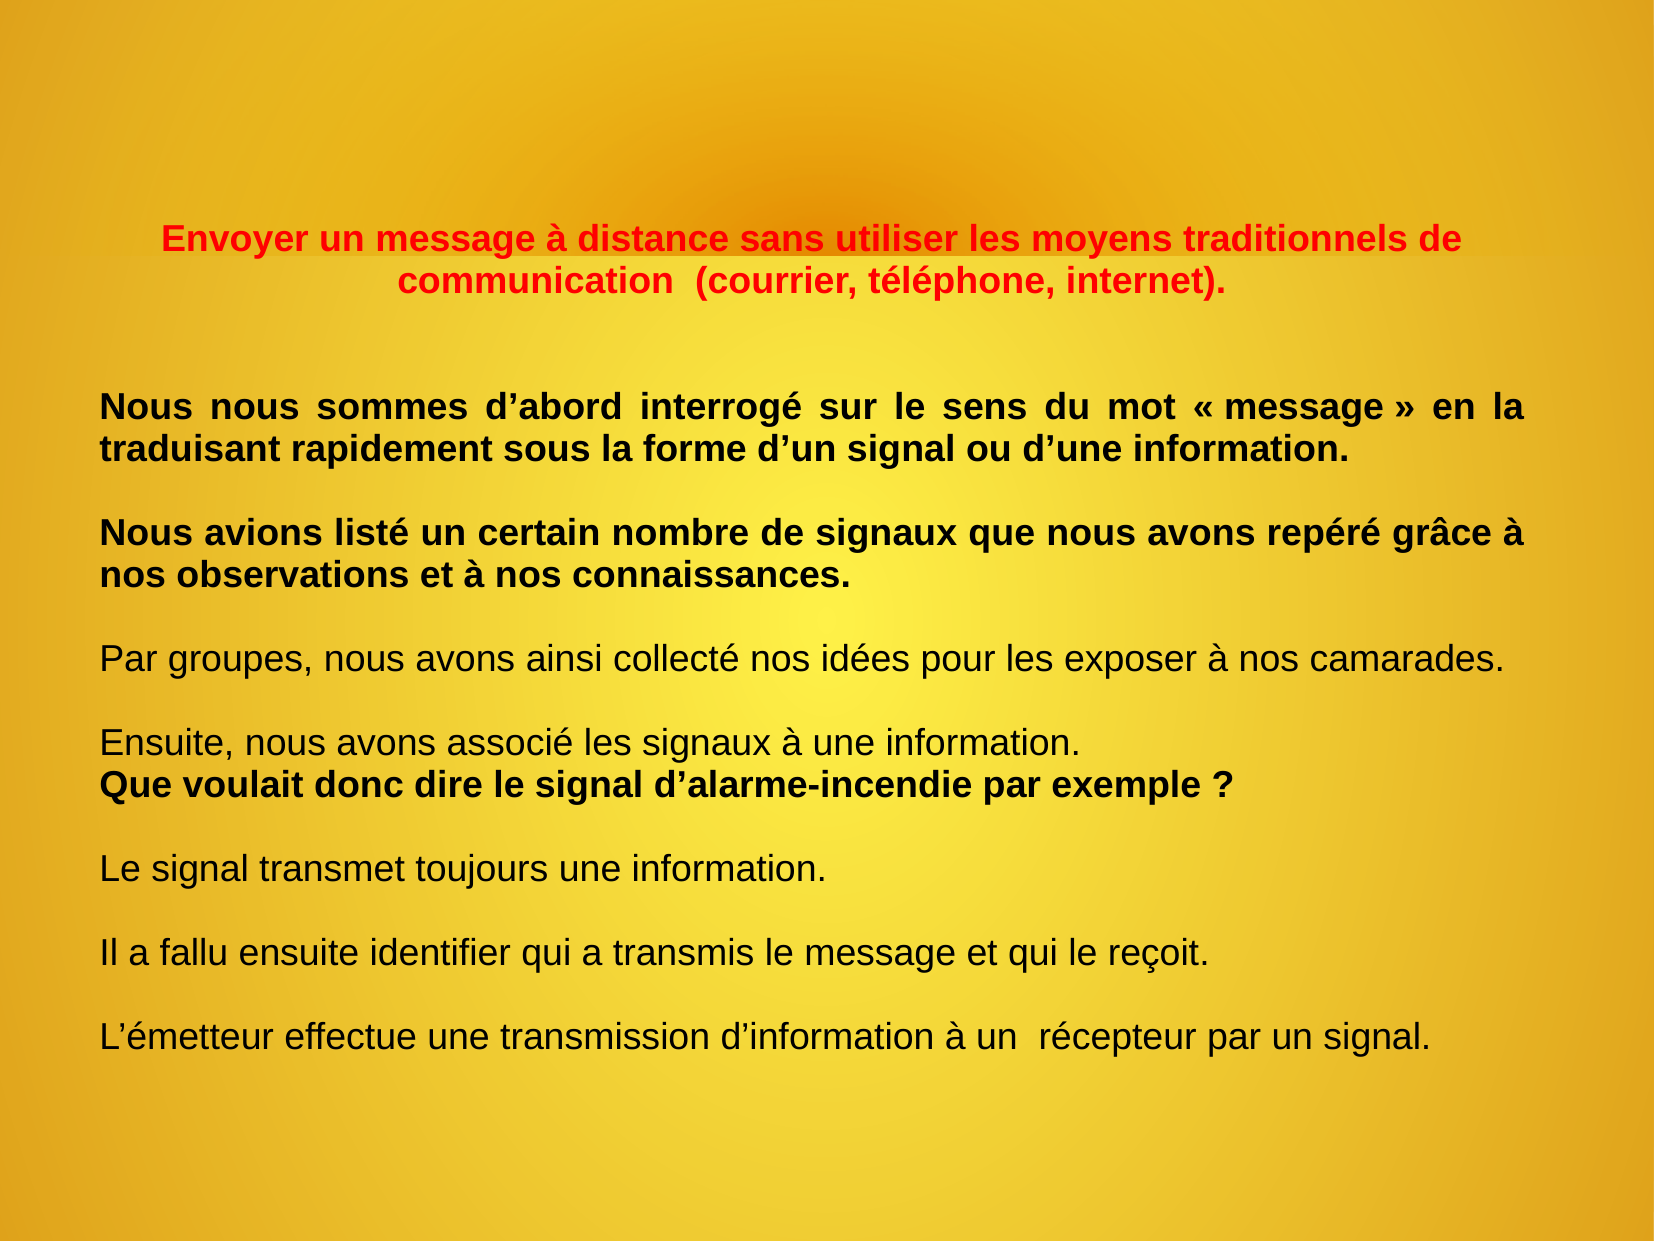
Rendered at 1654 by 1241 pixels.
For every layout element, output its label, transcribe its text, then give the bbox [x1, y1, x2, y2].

text_box Envoyer un message à distance sans utiliser les moyens traditionnels de communication (courrier, téléphone, internet). Nous nous sommes d’abord interrogé sur le sens du mot « message » en la traduisant rapidement sous la forme d’un signal ou d’une information. Nous avions listé un certain nombre de signaux que nous avons repéré grâce à nos observations et à nos connaissances. Par groupes, nous avons ainsi collecté nos idées pour les exposer à nos camarades. Ensuite, nous avons associé les signaux à une information. Que voulait donc dire le signal d’alarme-incendie par exemple ? Le signal transmet toujours une information. Il a fallu ensuite identifier qui a transmis le message et qui le reçoit. L’émetteur effectue une transmission d’information à un récepteur par un signal. [84, 0, 1560, 1104]
